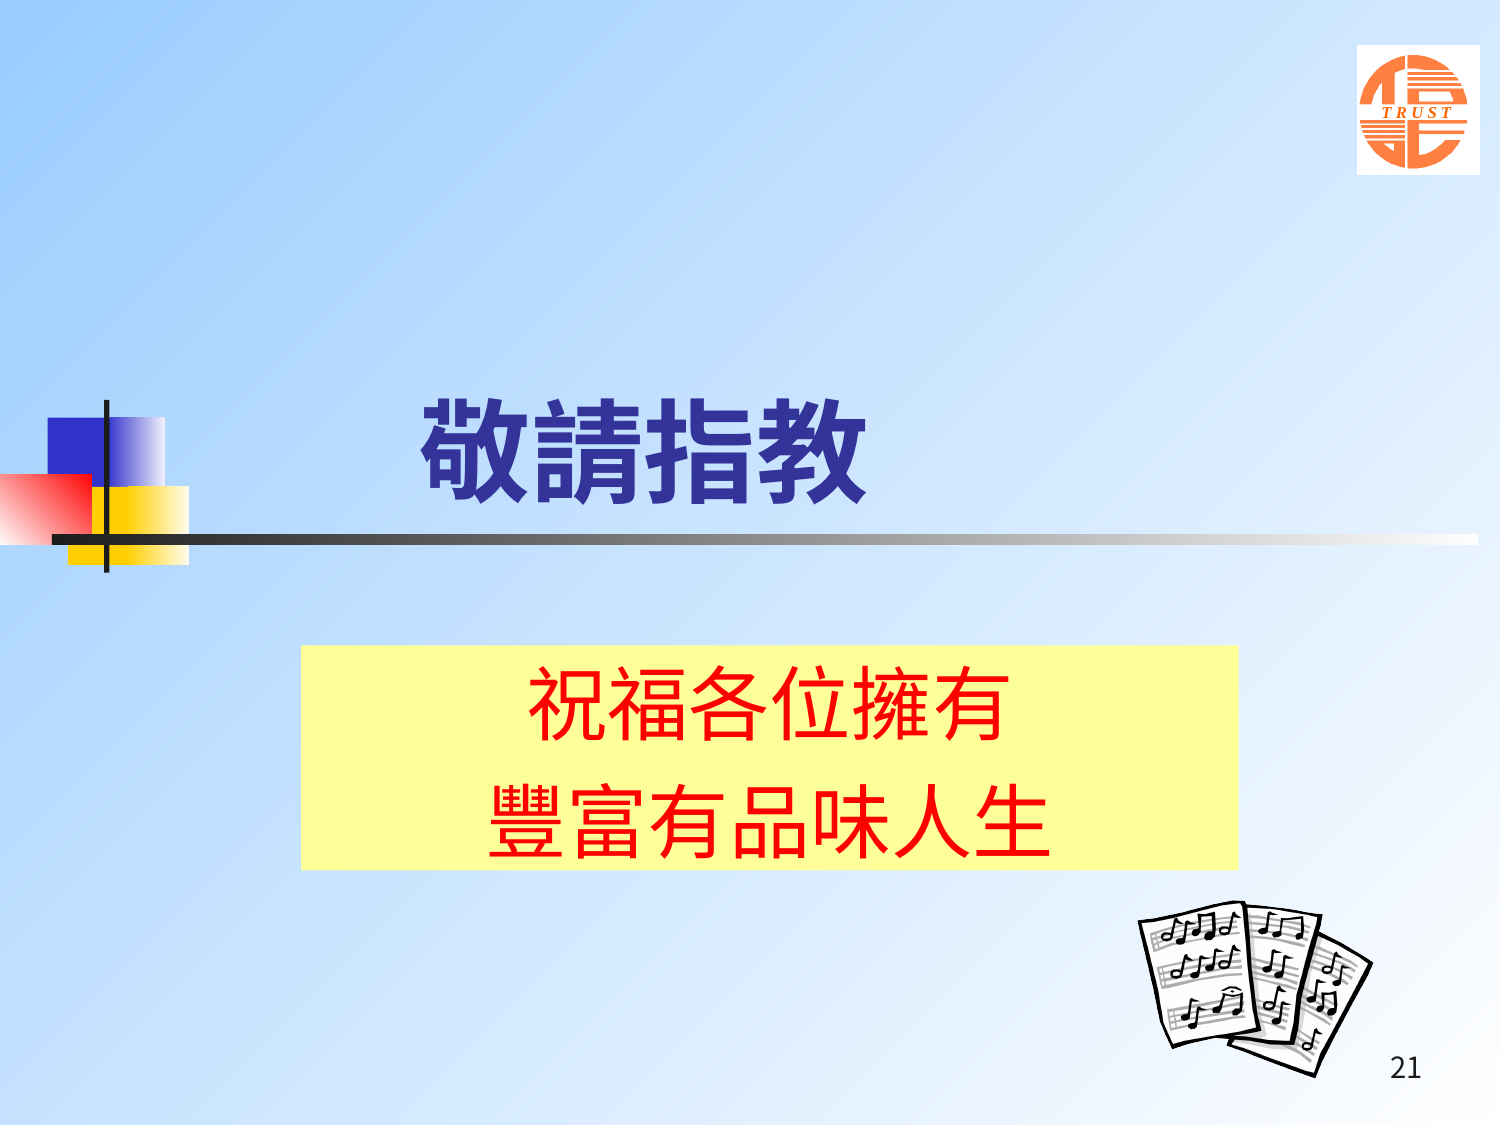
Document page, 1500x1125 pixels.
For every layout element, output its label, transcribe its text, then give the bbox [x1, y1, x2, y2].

title 敬請指教 [200, 337, 1476, 525]
picture [1137, 899, 1375, 1080]
subtitle 祝福各位擁有 豐富有品味人生 [301, 645, 1239, 871]
chart [1357, 45, 1480, 175]
text_box T R U S T [1362, 96, 1470, 127]
